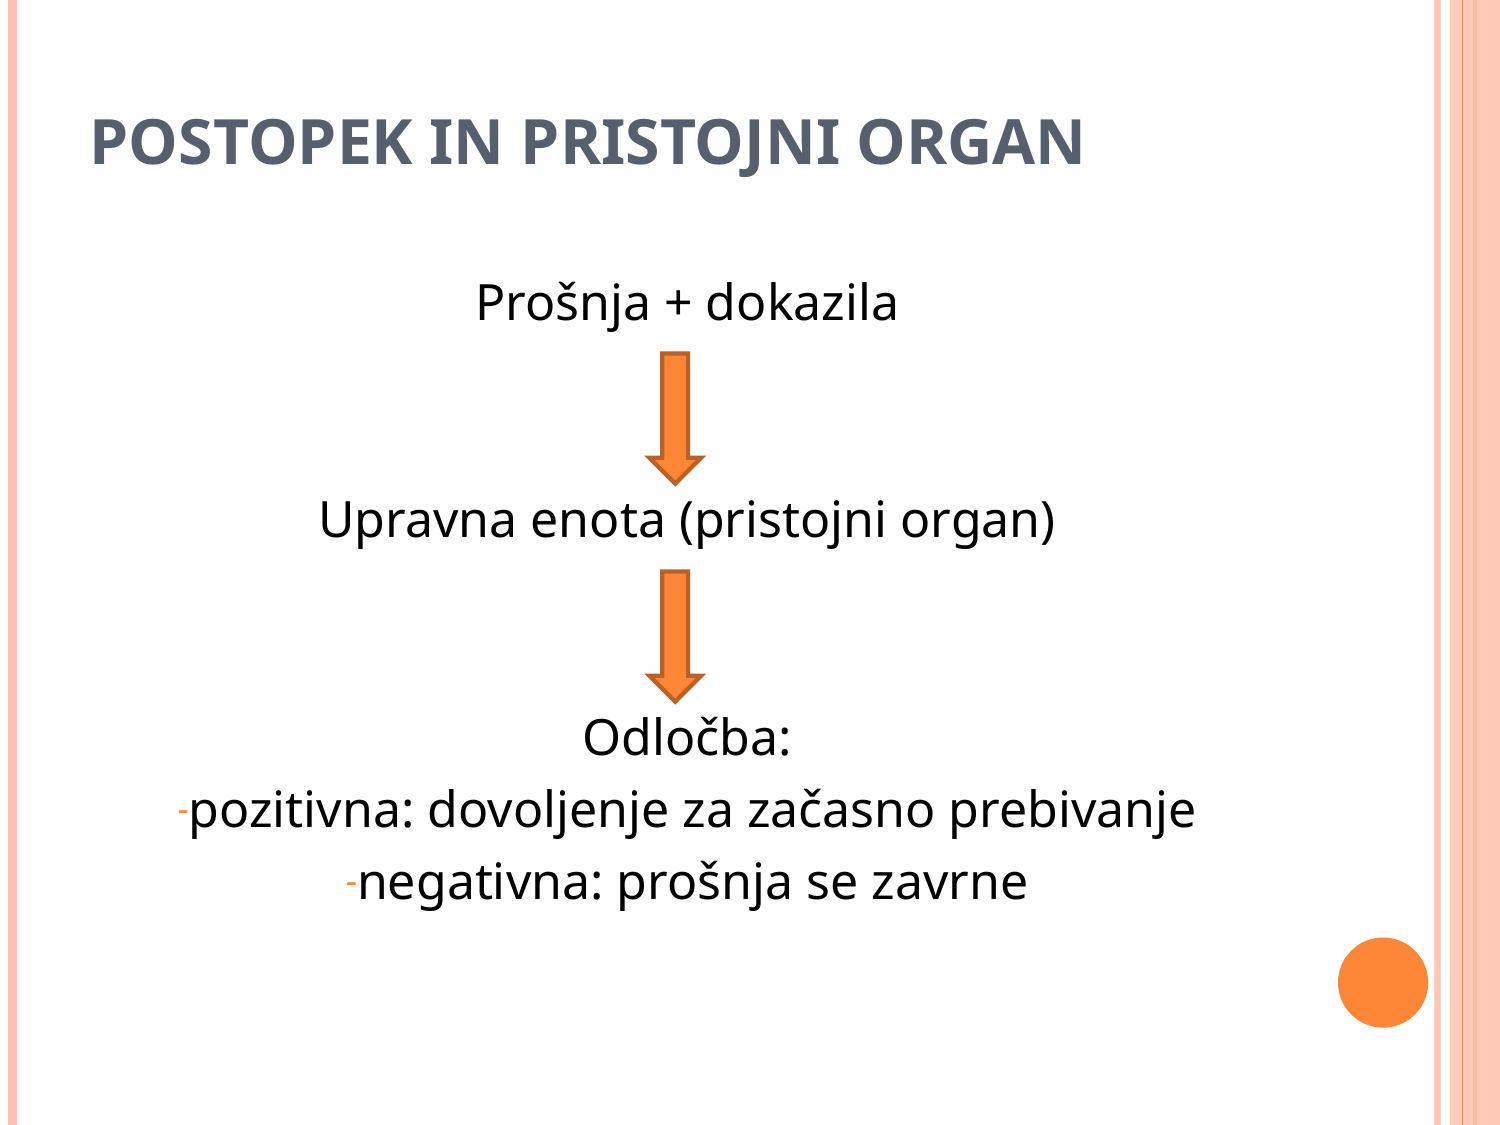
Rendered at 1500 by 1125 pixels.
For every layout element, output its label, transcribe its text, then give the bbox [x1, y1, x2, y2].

title POSTOPEK IN PRISTOJNI ORGAN [74, 44, 1300, 185]
list Prošnja + dokazila Upravna enota (pristojni organ) Odločba: pozitivna: dovoljenje za začasno prebivanje negativna: prošnja se zavrne [74, 262, 1300, 1063]
text_box [649, 571, 702, 702]
text_box [649, 353, 702, 484]
